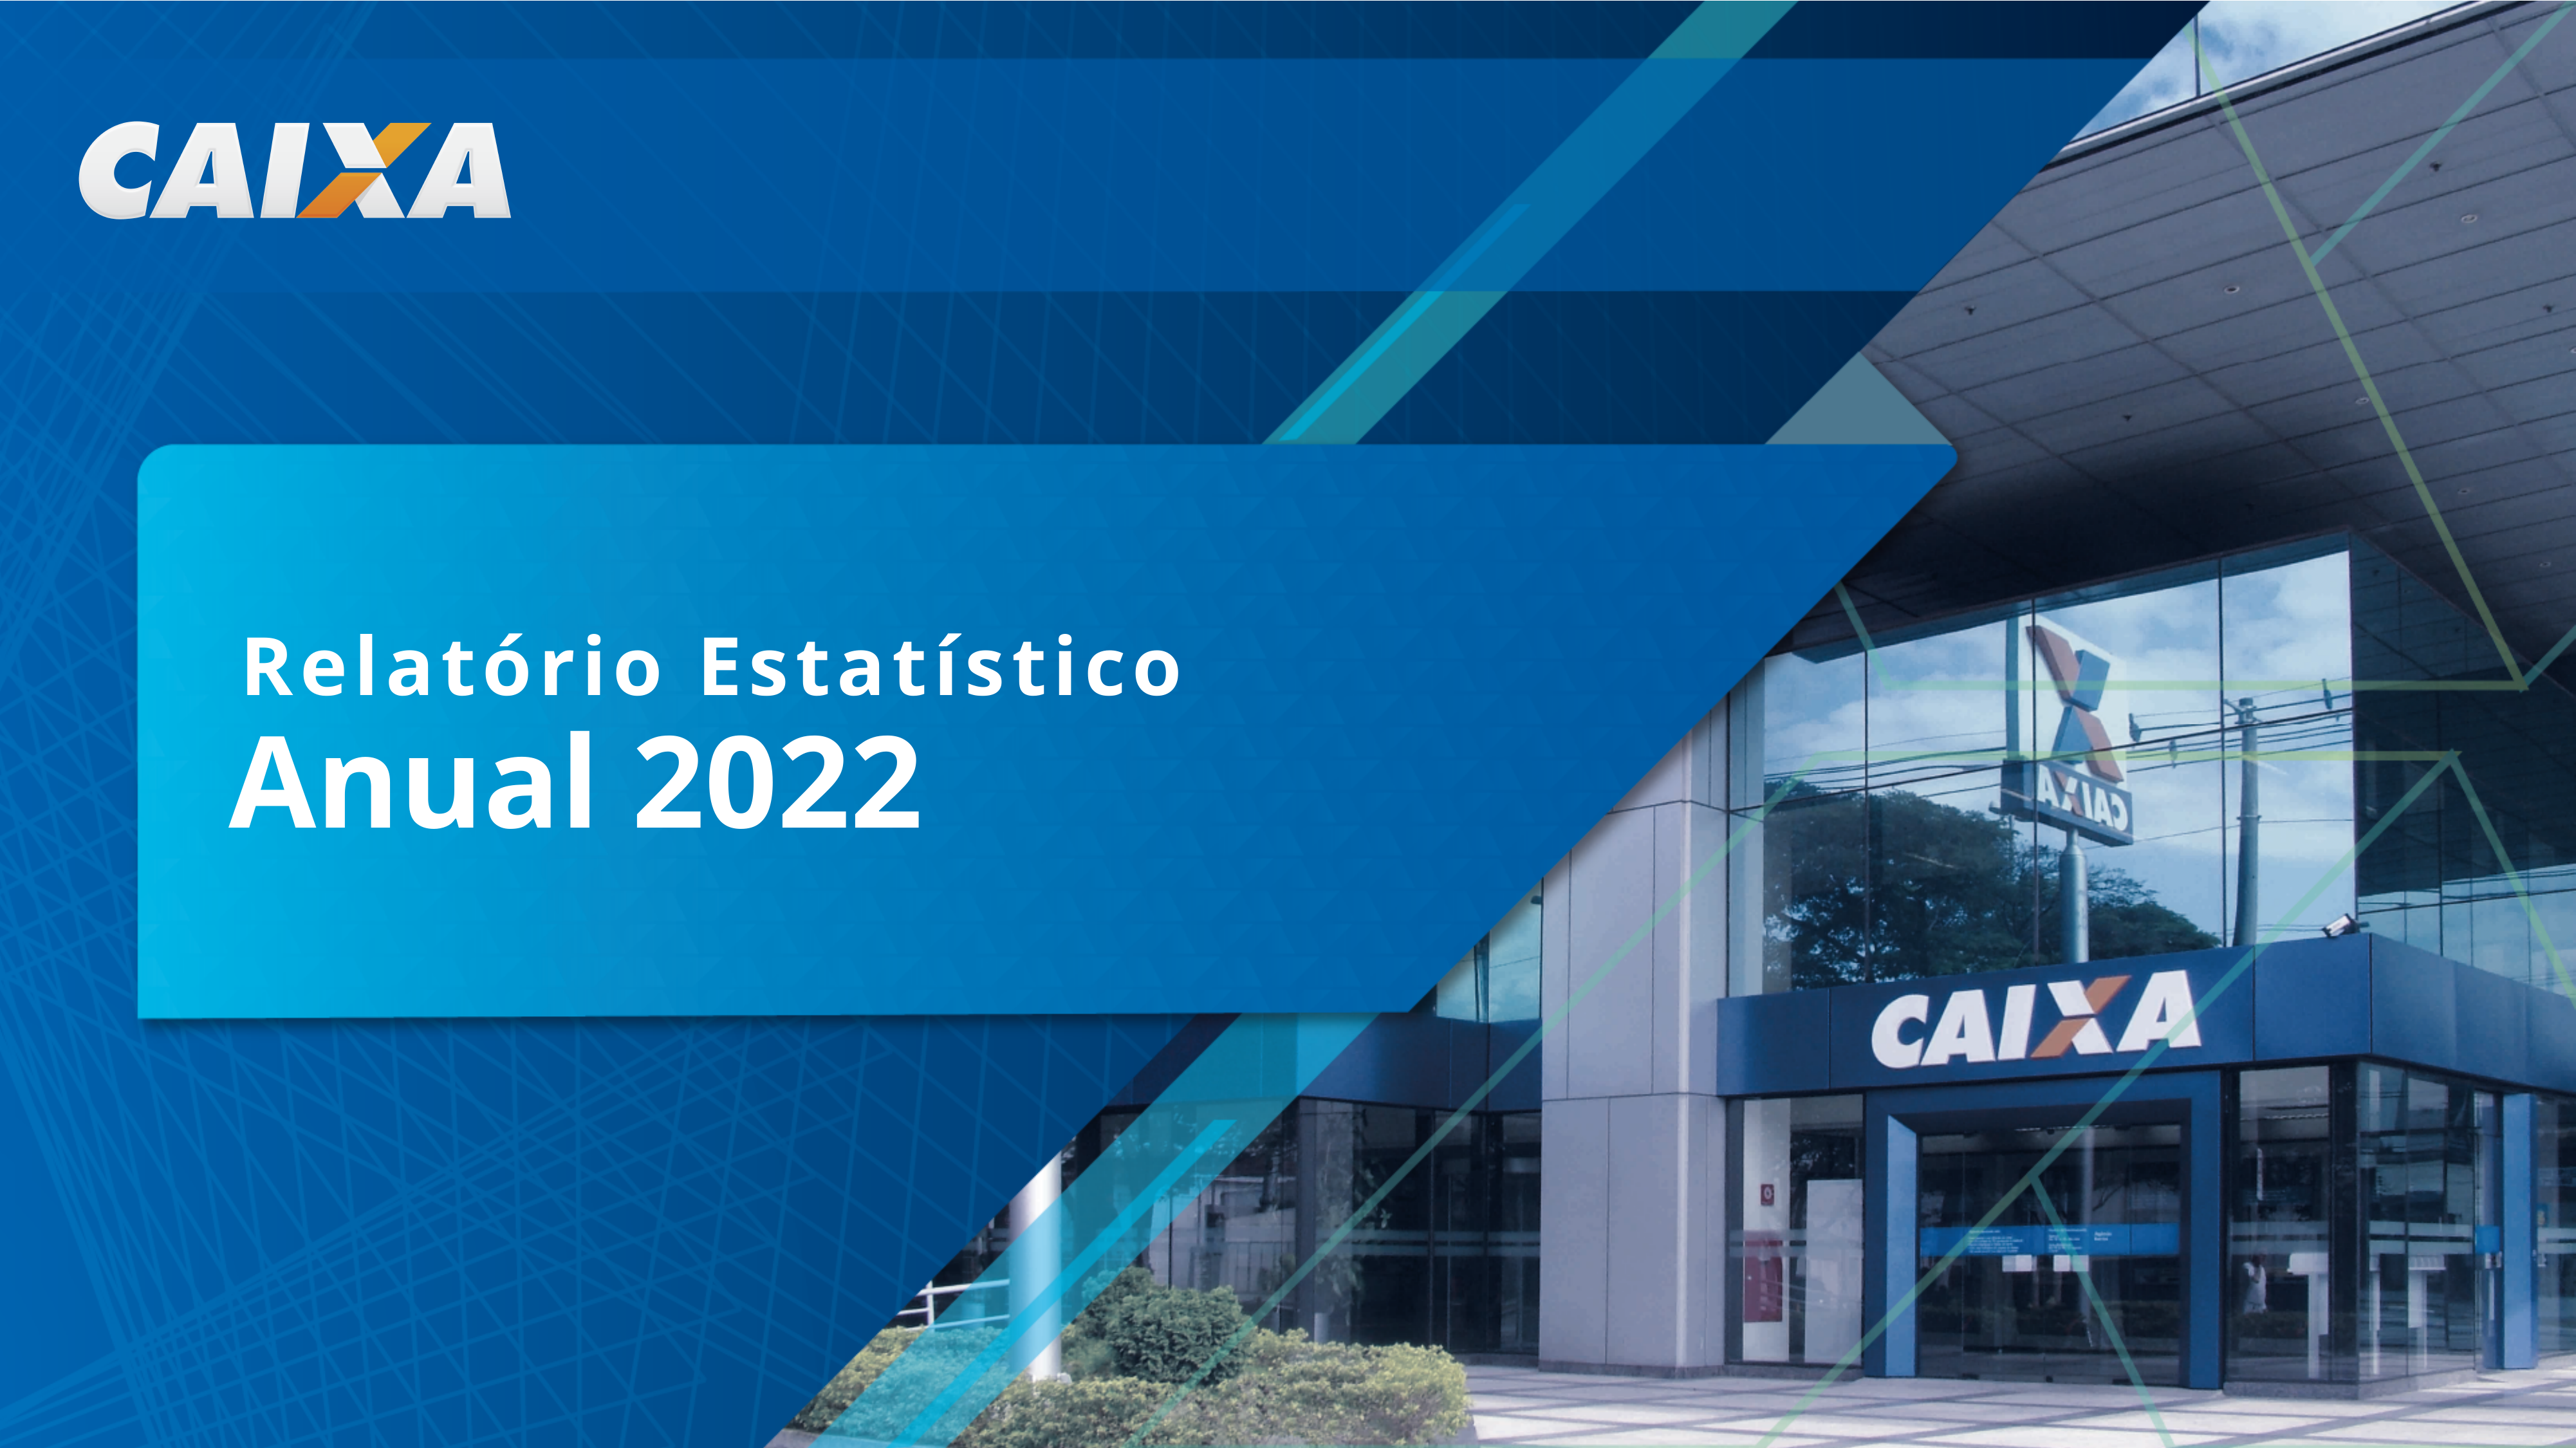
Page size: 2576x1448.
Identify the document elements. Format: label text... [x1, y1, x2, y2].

text_box Anual 2022 [219, 696, 933, 859]
text_box Relatório Estatístico [231, 610, 1364, 718]
